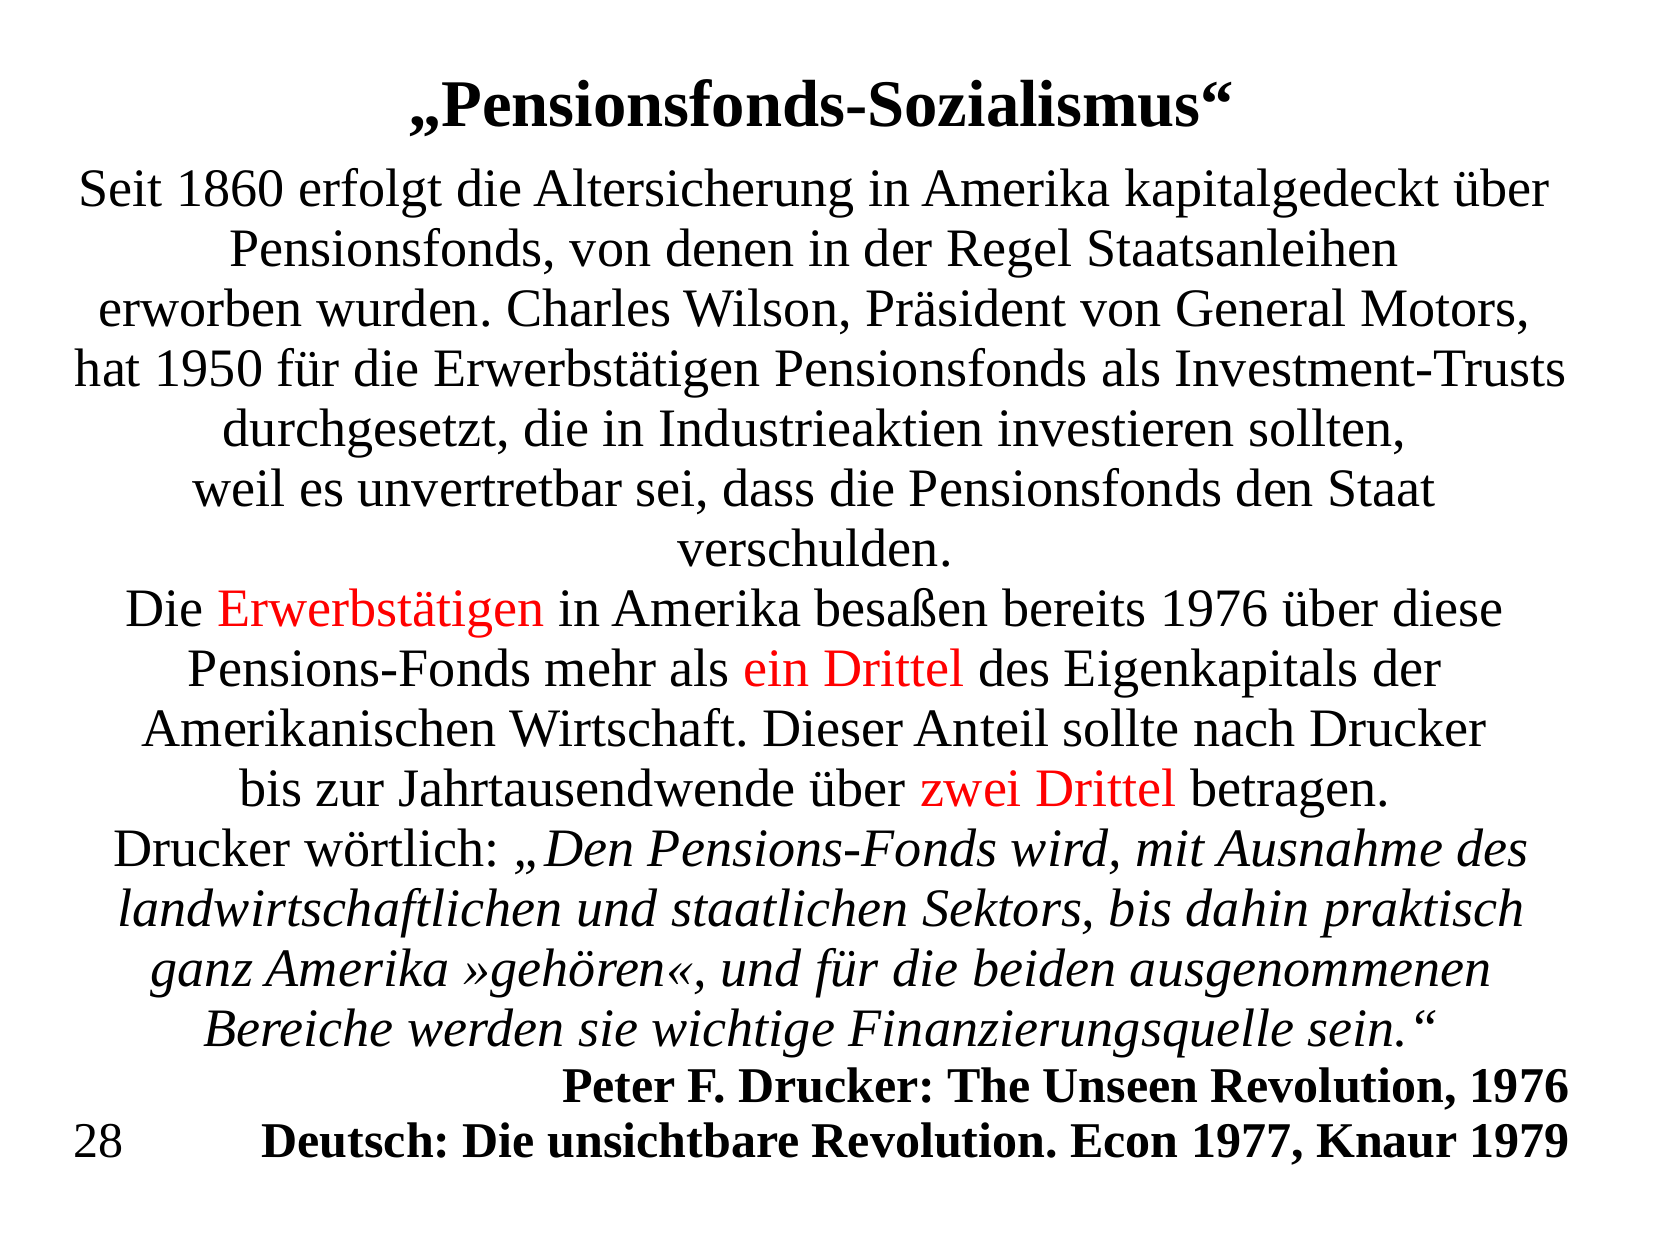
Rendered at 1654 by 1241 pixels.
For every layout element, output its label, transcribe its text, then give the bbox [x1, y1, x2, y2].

text_box „Pensionsfonds-Sozialismus“ Seit 1860 erfolgt die Altersicherung in Amerika kapitalgedeckt über Pensionsfonds, von denen in der Regel Staatsanleihen erworben wurden. Charles Wilson, Präsident von General Motors, hat 1950 für die Erwerbstätigen Pensionsfonds als Investment-Trusts durchgesetzt, die in Industrieaktien investieren sollten, weil es unvertretbar sei, dass die Pensionsfonds den Staat verschulden. Die Erwerbstätigen in Amerika besaßen bereits 1976 über diese Pensions-Fonds mehr als ein Drittel des Eigenkapitals der Amerikanischen Wirtschaft. Dieser Anteil sollte nach Drucker bis zur Jahrtausendwende über zwei Drittel betragen. Drucker wörtlich: „Den Pensions-Fonds wird, mit Ausnahme des landwirtschaftlichen und staatlichen Sektors, bis dahin praktisch ganz Amerika »gehören«, und für die beiden ausgenommenen Bereiche werden sie wichtige Finanzierungsquelle sein.“ Peter F. Drucker: The Unseen Revolution, 1976 <Nummer> Deutsch: Die unsichtbare Revolution. Econ 1977, Knaur 1979 [59, 59, 1595, 1232]
